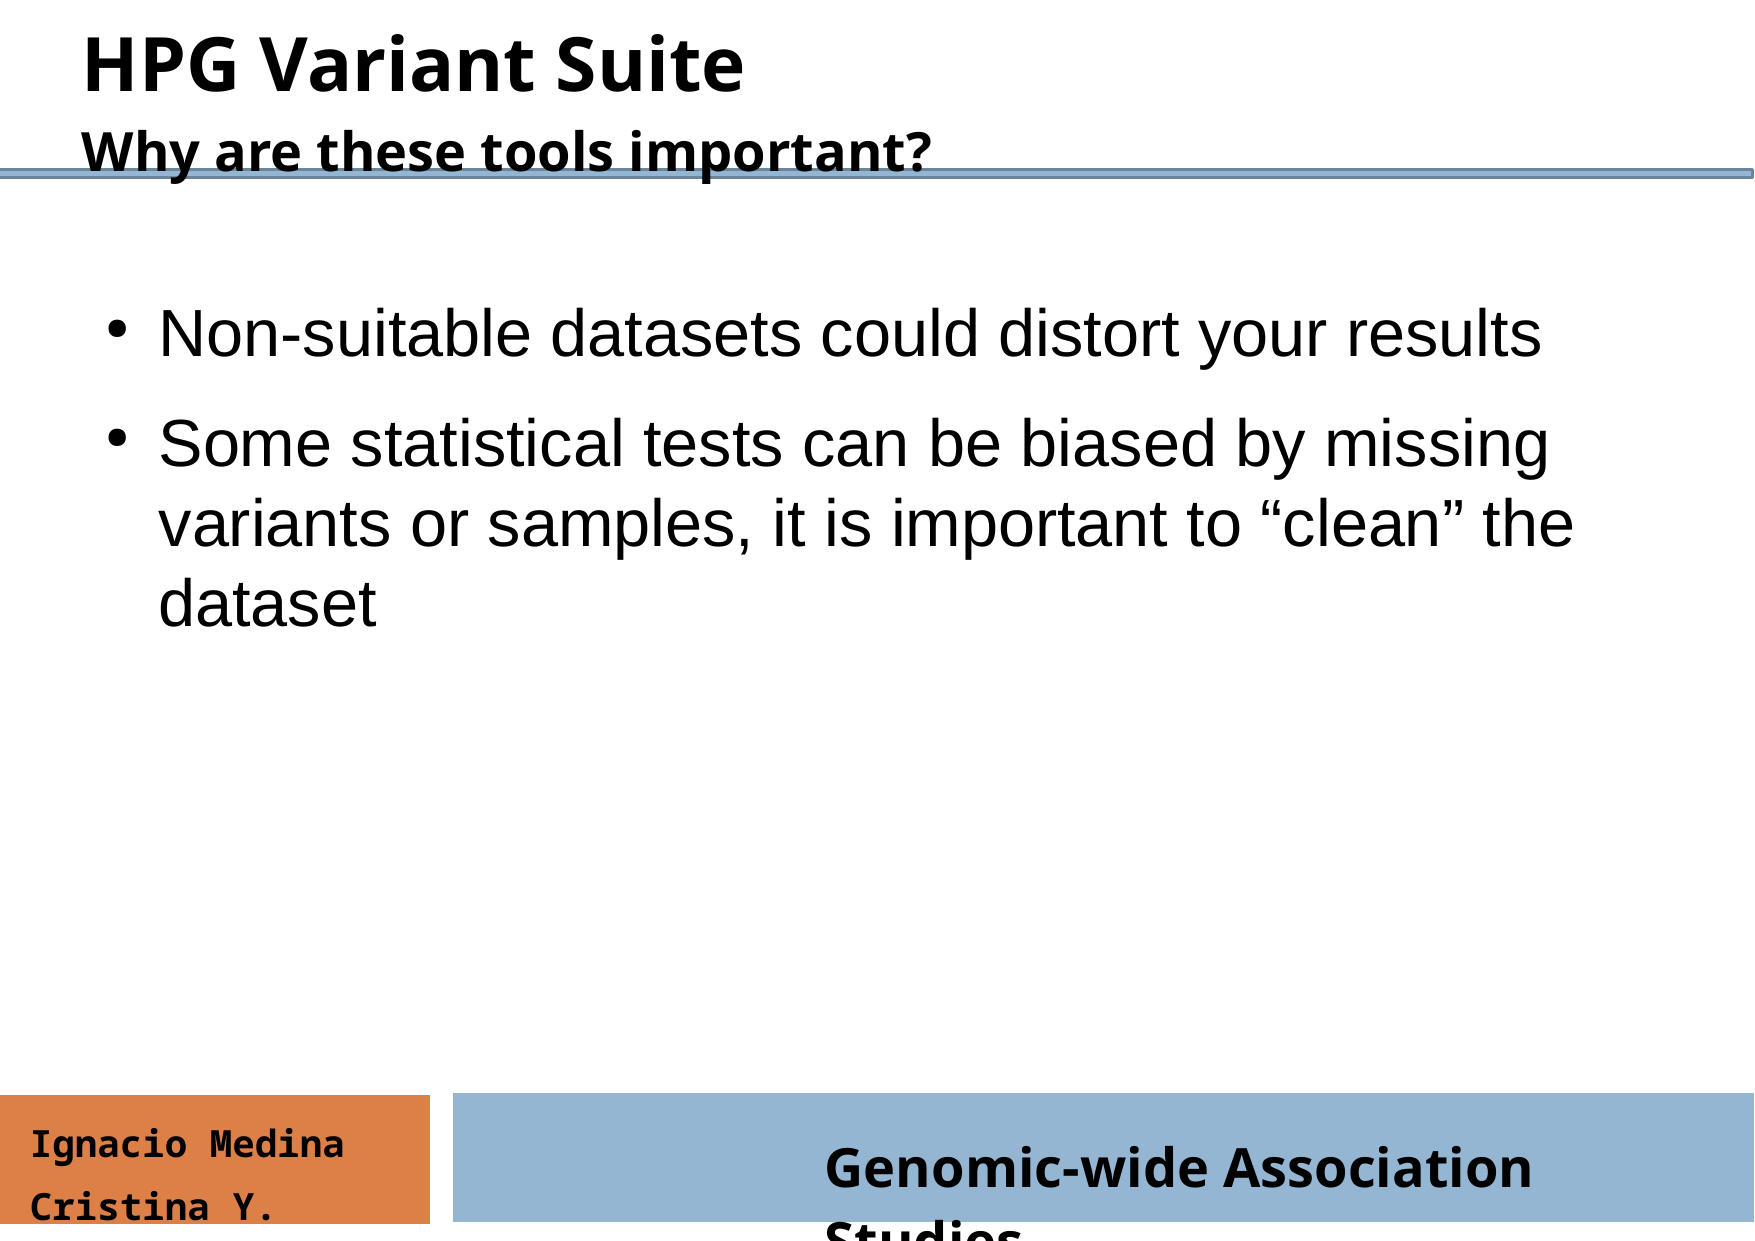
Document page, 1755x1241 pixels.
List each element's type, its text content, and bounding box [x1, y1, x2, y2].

text_box Genomic-wide Association Studies [810, 1122, 1726, 1200]
text_box [187, 170, 702, 177]
list Non-suitable datasets could distort your results Some statistical tests can be biased by missing variants or samples, it is important to “clean” the dataset [87, 290, 1632, 1010]
text_box HPG Variant Suite Why are these tools important? [67, 3, 1688, 168]
text_box Ignacio Medina Cristina Y. González [15, 1110, 421, 1213]
text_box [0, 170, 181, 177]
text_box [710, 170, 1753, 177]
